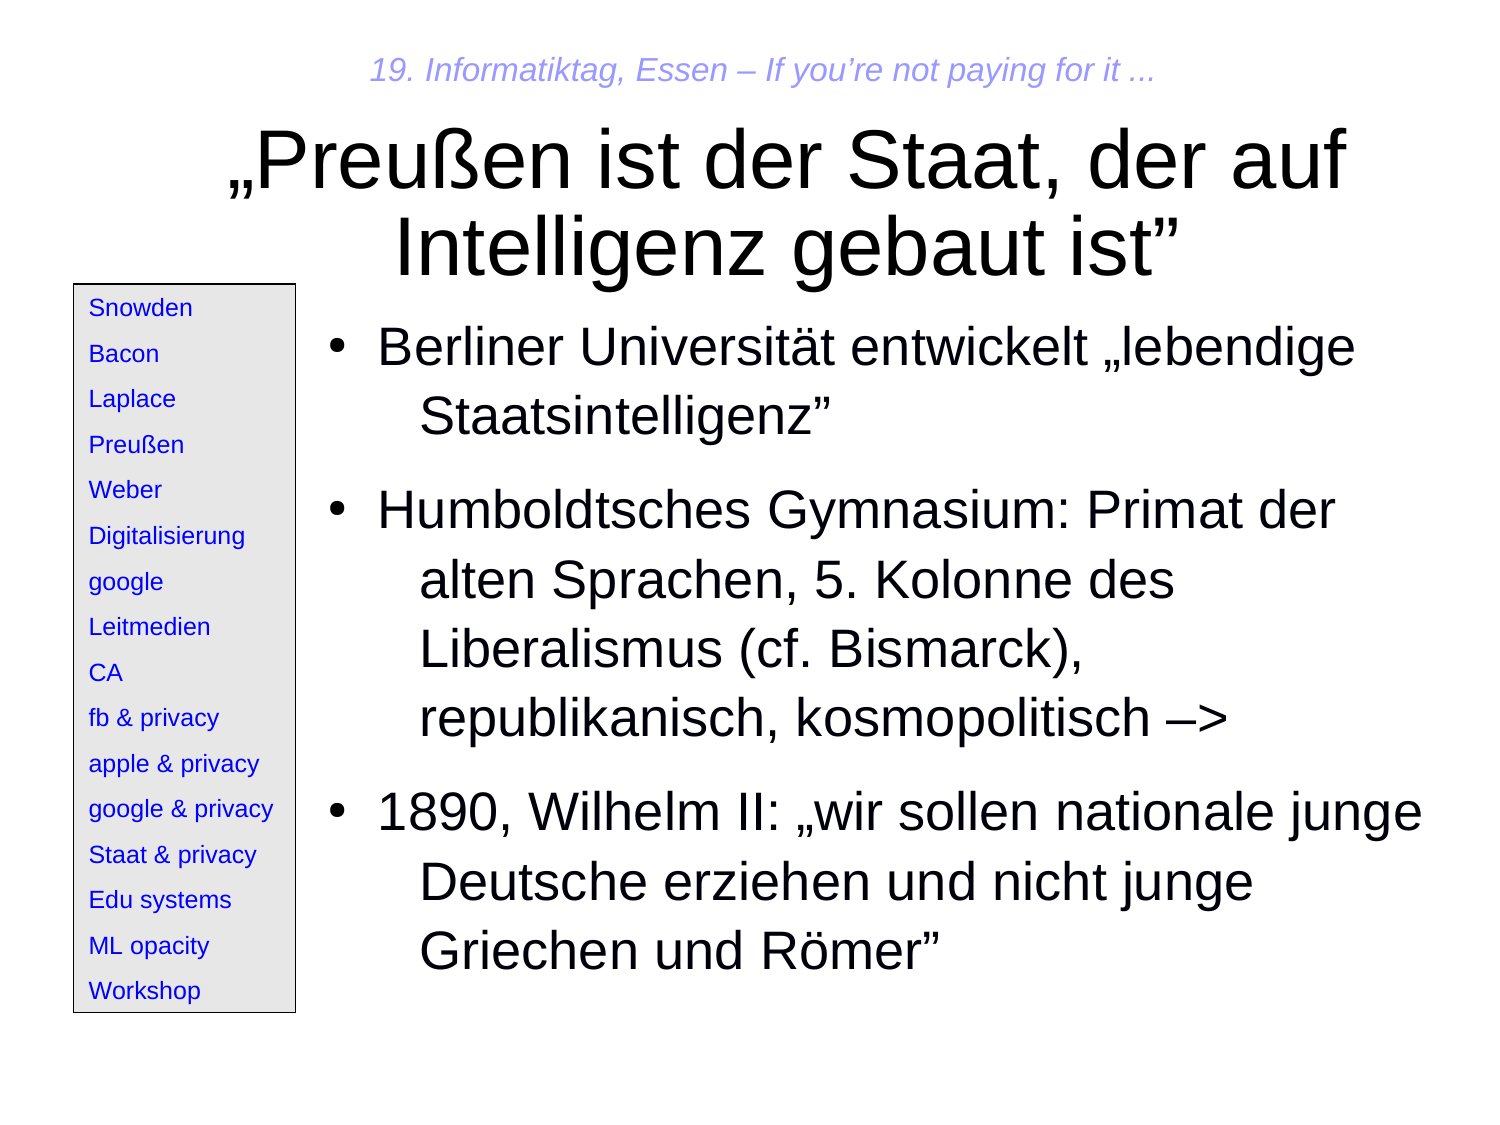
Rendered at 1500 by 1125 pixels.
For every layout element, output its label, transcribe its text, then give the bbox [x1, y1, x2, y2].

title „Preußen ist der Staat, der auf Intelligenz gebaut ist” [112, 112, 1462, 300]
list Berliner Universität entwickelt „lebendige Staatsintelligenz” Humboldtsches Gymnasium: Primat der alten Sprachen, 5. Kolonne des Liberalismus (cf. Bismarck), republikanisch, kosmopolitisch –> 1890, Wilhelm II: „wir sollen nationale junge Deutsche erziehen und nicht junge Griechen und Römer” [327, 307, 1426, 981]
